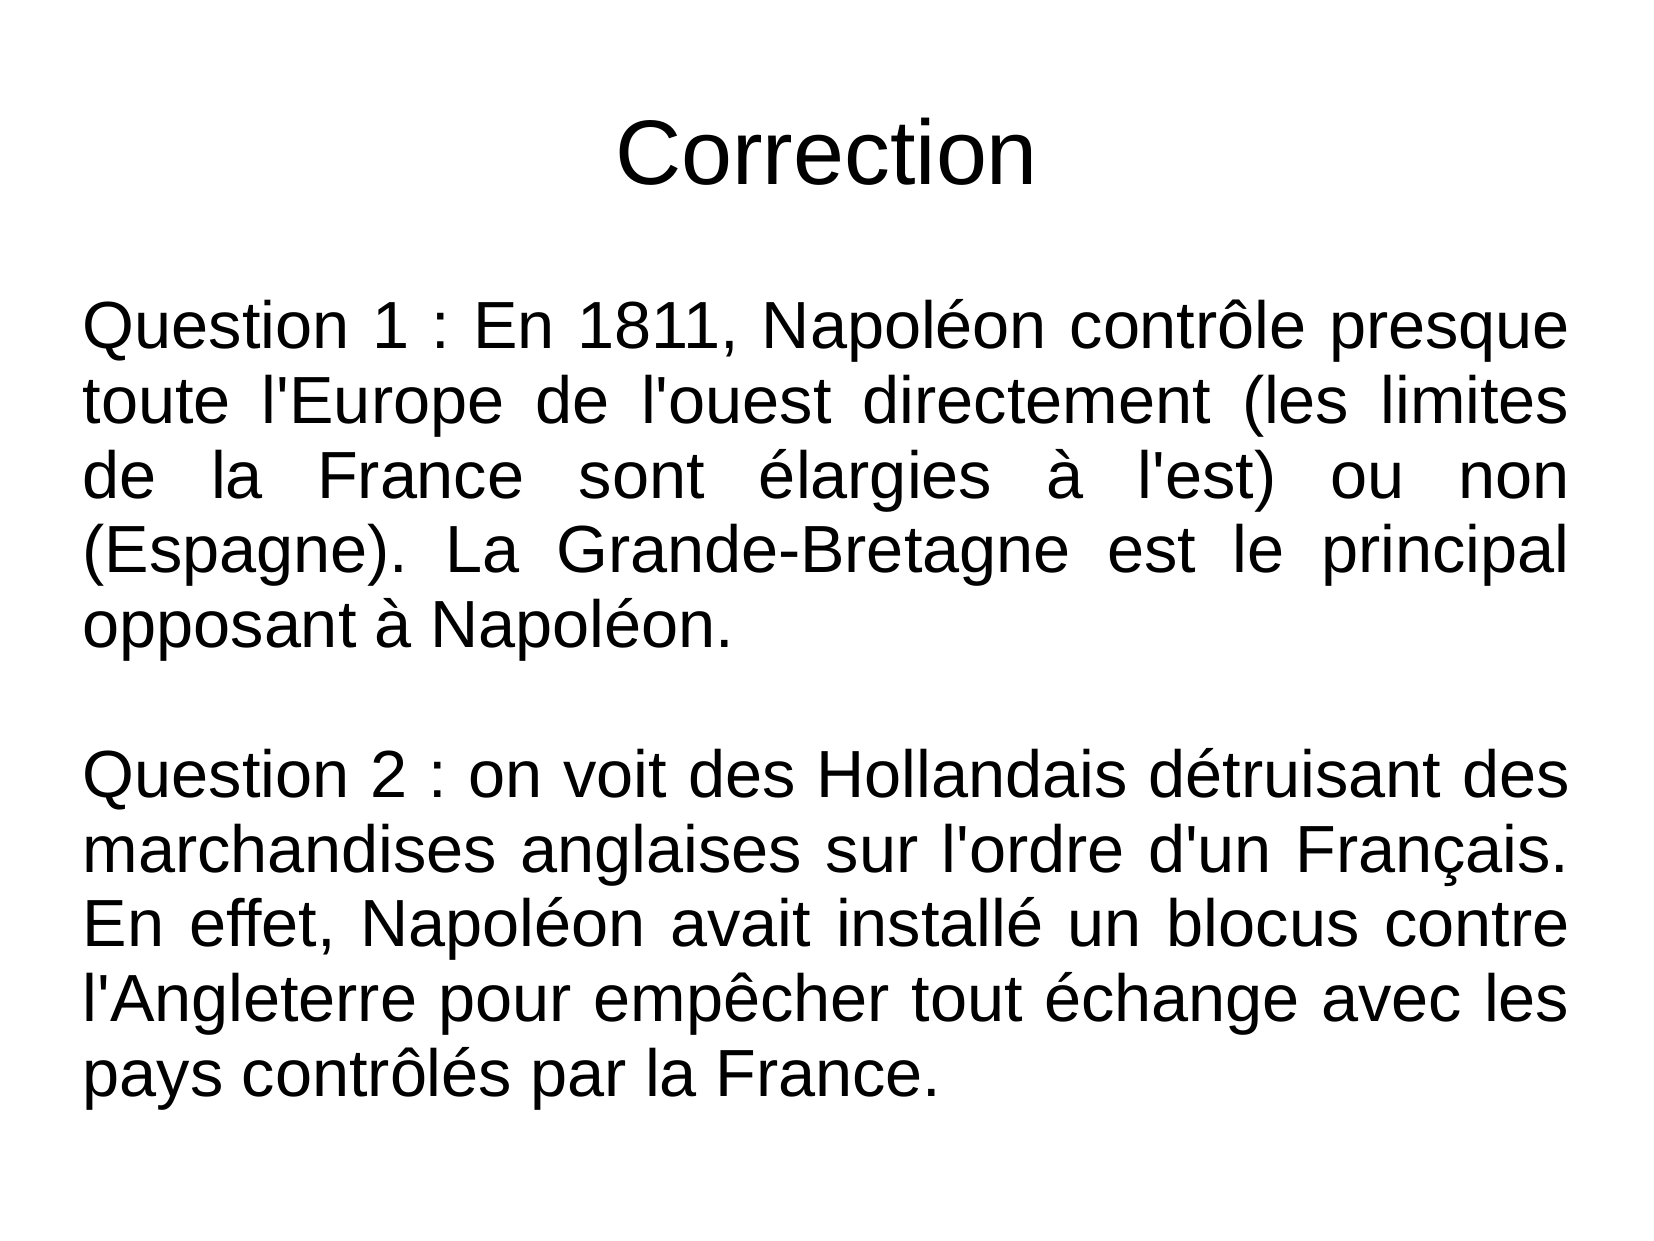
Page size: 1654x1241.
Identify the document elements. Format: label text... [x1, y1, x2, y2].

title Correction [82, 56, 1571, 250]
subtitle Question 1 : En 1811, Napoléon contrôle presque toute l'Europe de l'ouest directement (les limites de la France sont élargies à l'est) ou non (Espagne). La Grande-Bretagne est le principal opposant à Napoléon. Question 2 : on voit des Hollandais détruisant des marchandises anglaises sur l'ordre d'un Français. En effet, Napoléon avait installé un blocus contre l'Angleterre pour empêcher tout échange avec les pays contrôlés par la France. [82, 288, 1571, 1111]
